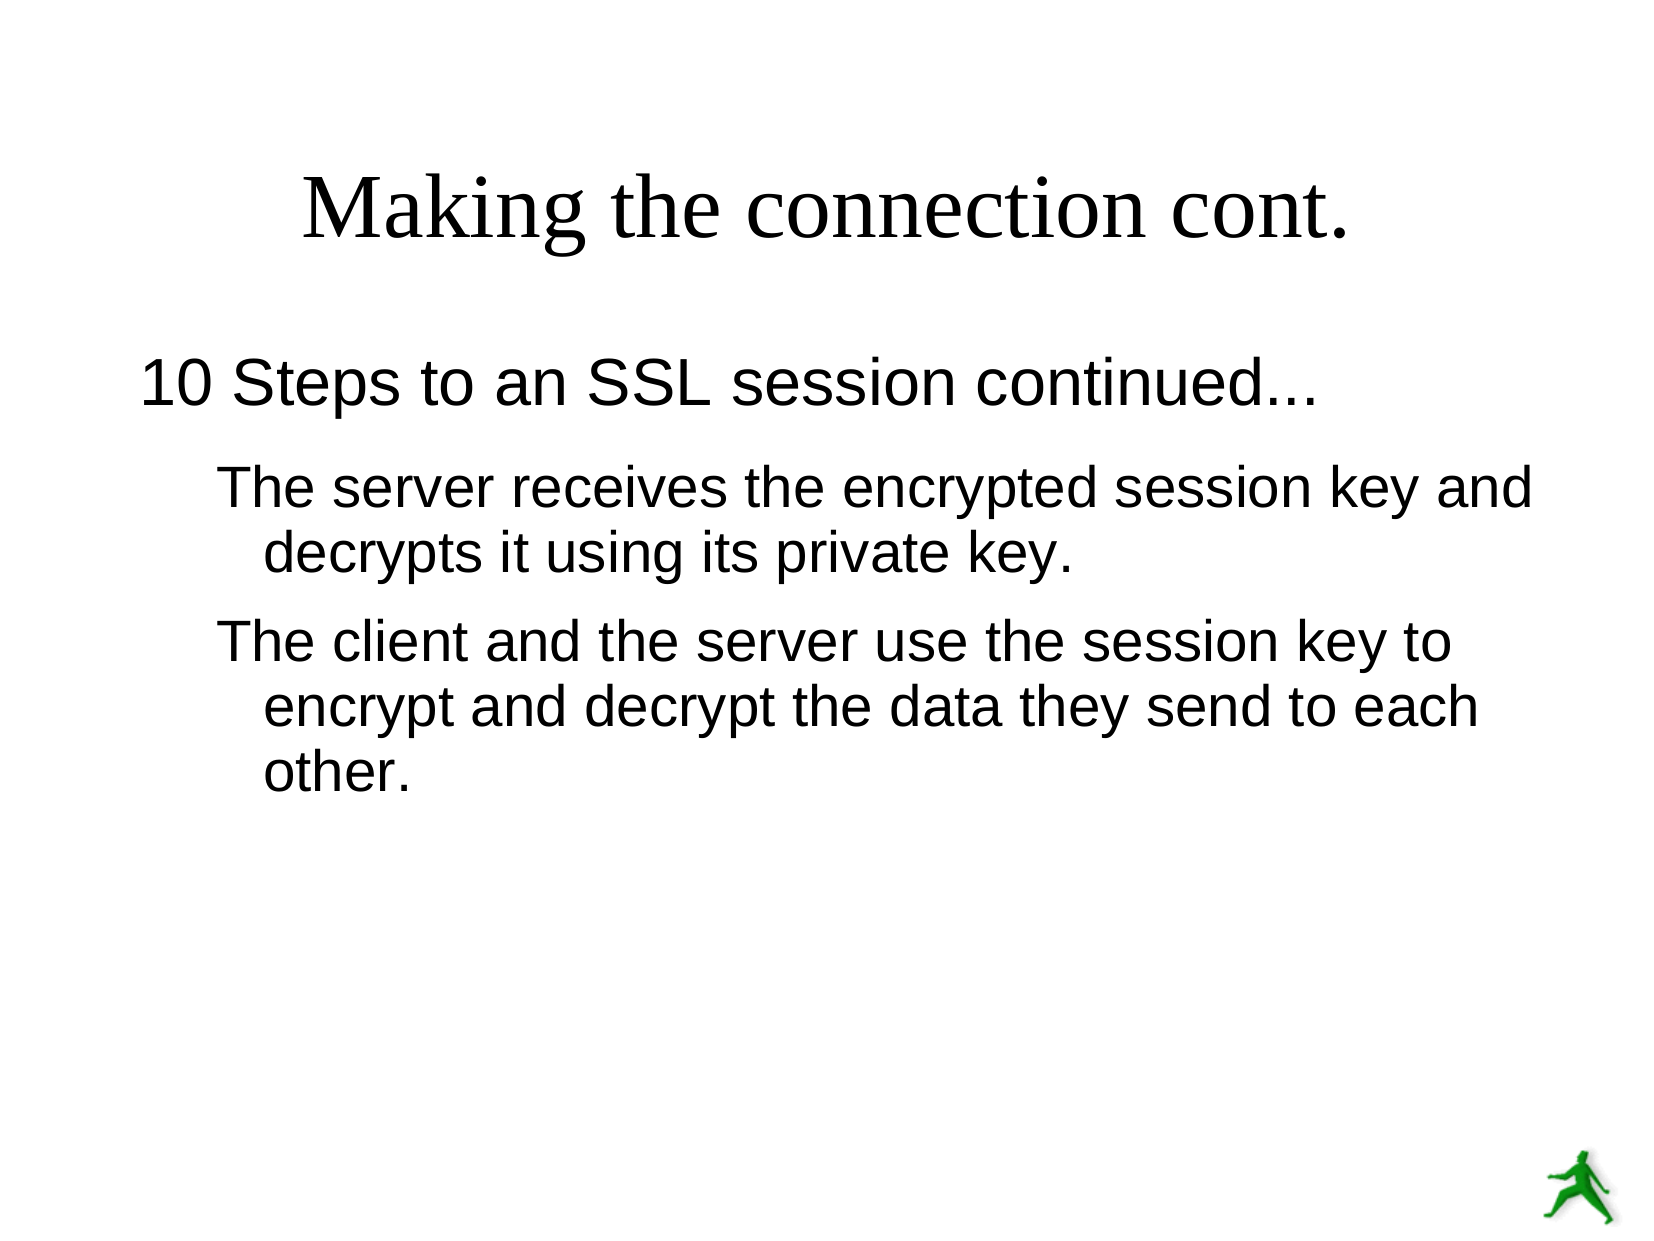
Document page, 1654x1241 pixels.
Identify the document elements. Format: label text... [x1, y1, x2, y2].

list 10 Steps to an SSL session continued... The server receives the encrypted session key and decrypts it using its private key. The client and the server use the session key to encrypt and decrypt the data they send to each other. [121, 344, 1574, 1136]
picture [1541, 1135, 1634, 1227]
title Making the connection cont. [121, 102, 1534, 311]
